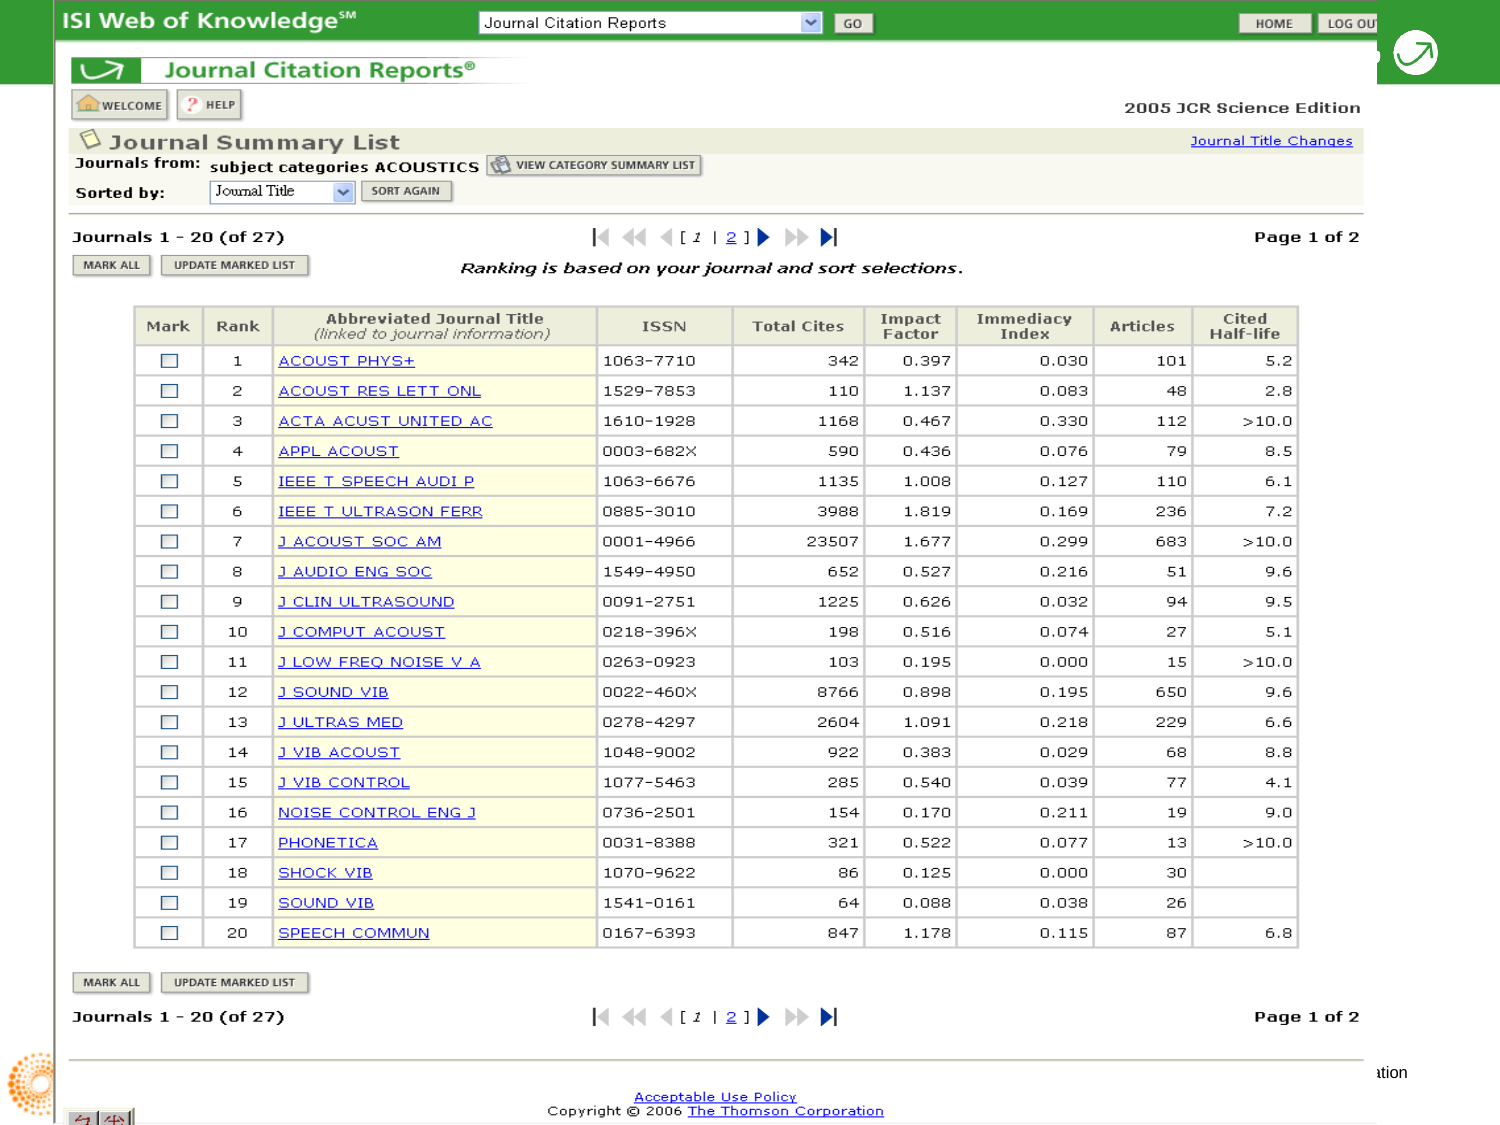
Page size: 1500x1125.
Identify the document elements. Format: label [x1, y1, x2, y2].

picture [53, 0, 1377, 1125]
